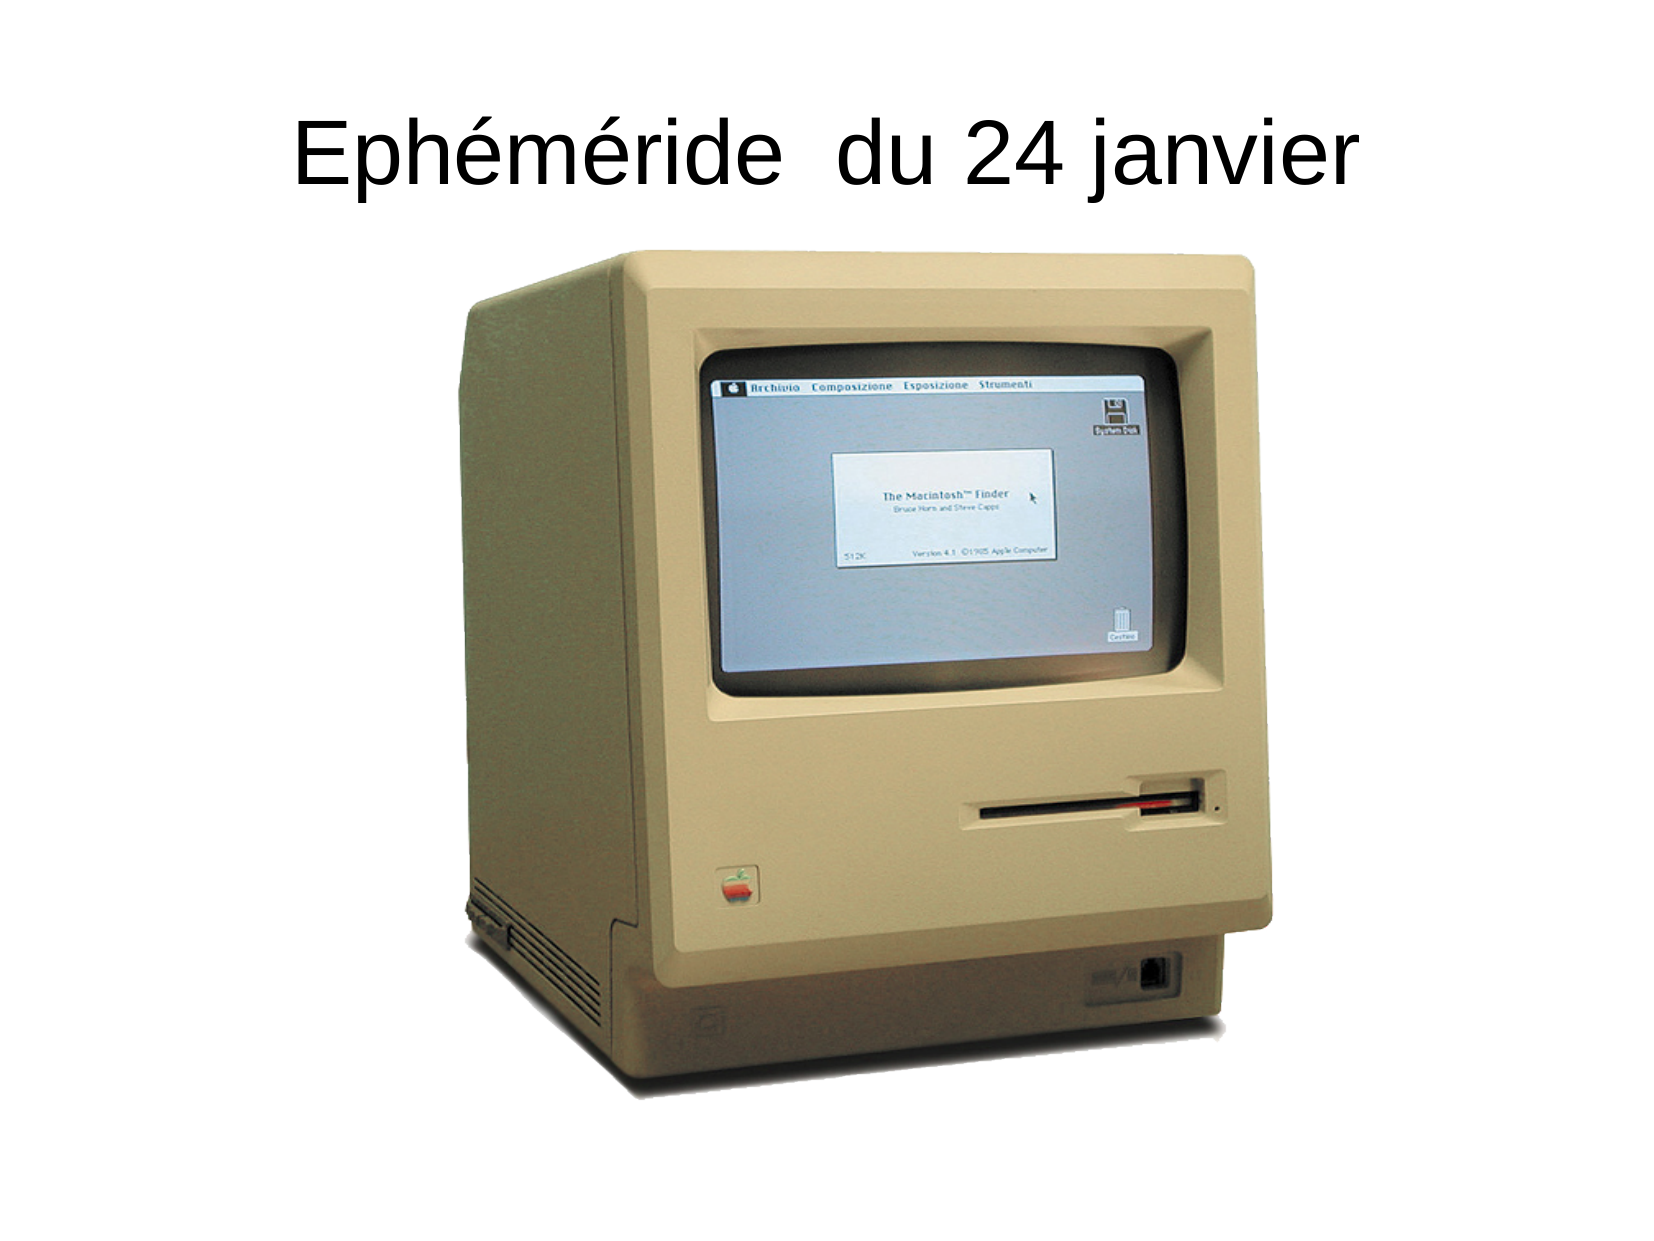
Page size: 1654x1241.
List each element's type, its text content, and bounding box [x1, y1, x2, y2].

picture [437, 224, 1312, 1123]
title Ephéméride du 24 janvier [82, 49, 1571, 257]
